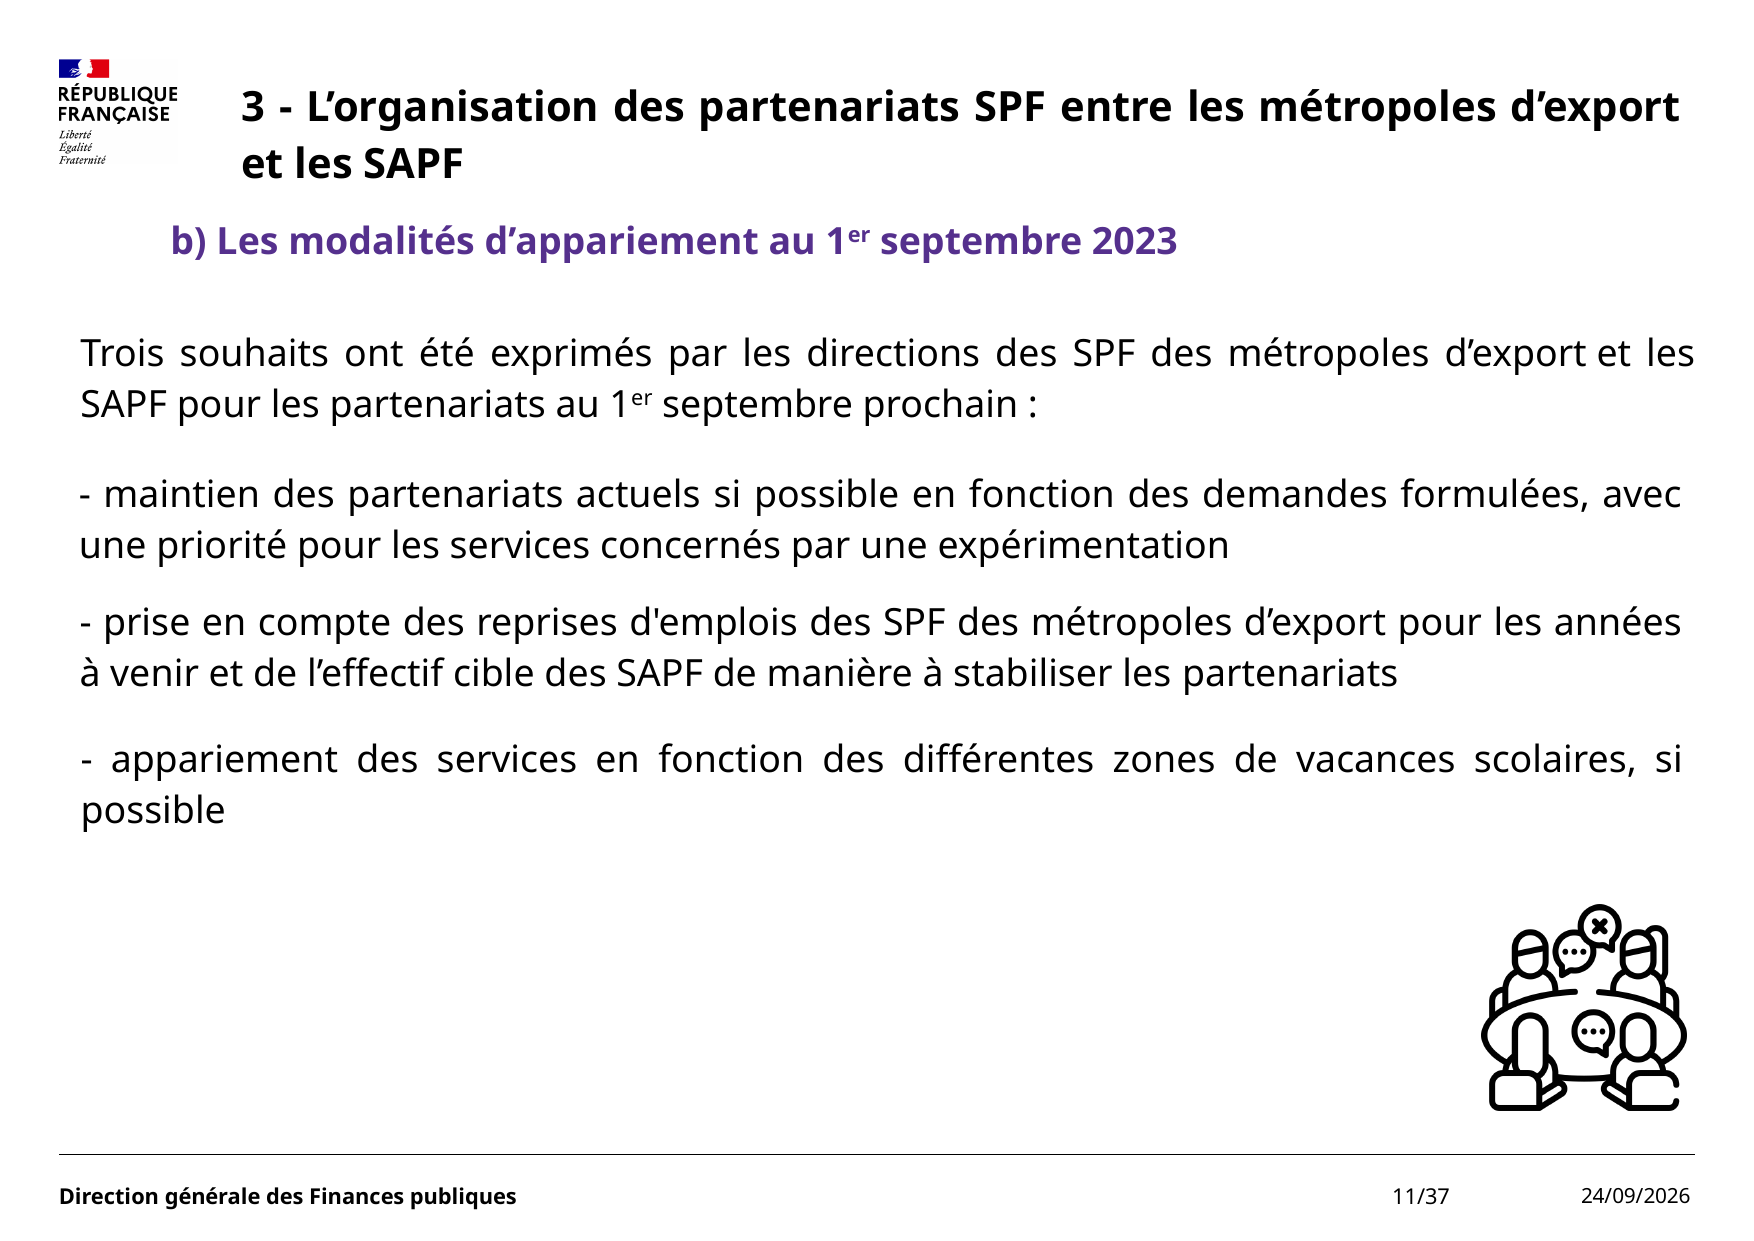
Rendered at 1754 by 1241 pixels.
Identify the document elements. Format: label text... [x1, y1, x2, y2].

text_box - prise en compte des reprises d'emplois des SPF des métropoles d’export pour les années à venir et de l’effectif cible des SAPF de manière à stabiliser les partenariats [63, 586, 1700, 697]
text_box 3 - L’organisation des partenariats SPF entre les métropoles d’export et les SAPF [190, 69, 1697, 187]
text_box Trois souhaits ont été exprimés par les directions des SPF des métropoles d’export et les SAPF pour les partenariats au 1er septembre prochain : [80, 326, 1697, 419]
text_box b) Les modalités d’appariement au 1er septembre 2023 [160, 214, 1466, 262]
picture [1481, 904, 1687, 1111]
picture [59, 59, 178, 164]
text_box - maintien des partenariats actuels si possible en fonction des demandes formulées, avec une priorité pour les services concernés par une expérimentation [62, 458, 1700, 569]
text_box - appariement des services en fonction des différentes zones de vacances scolaires, si possible [64, 723, 1701, 833]
